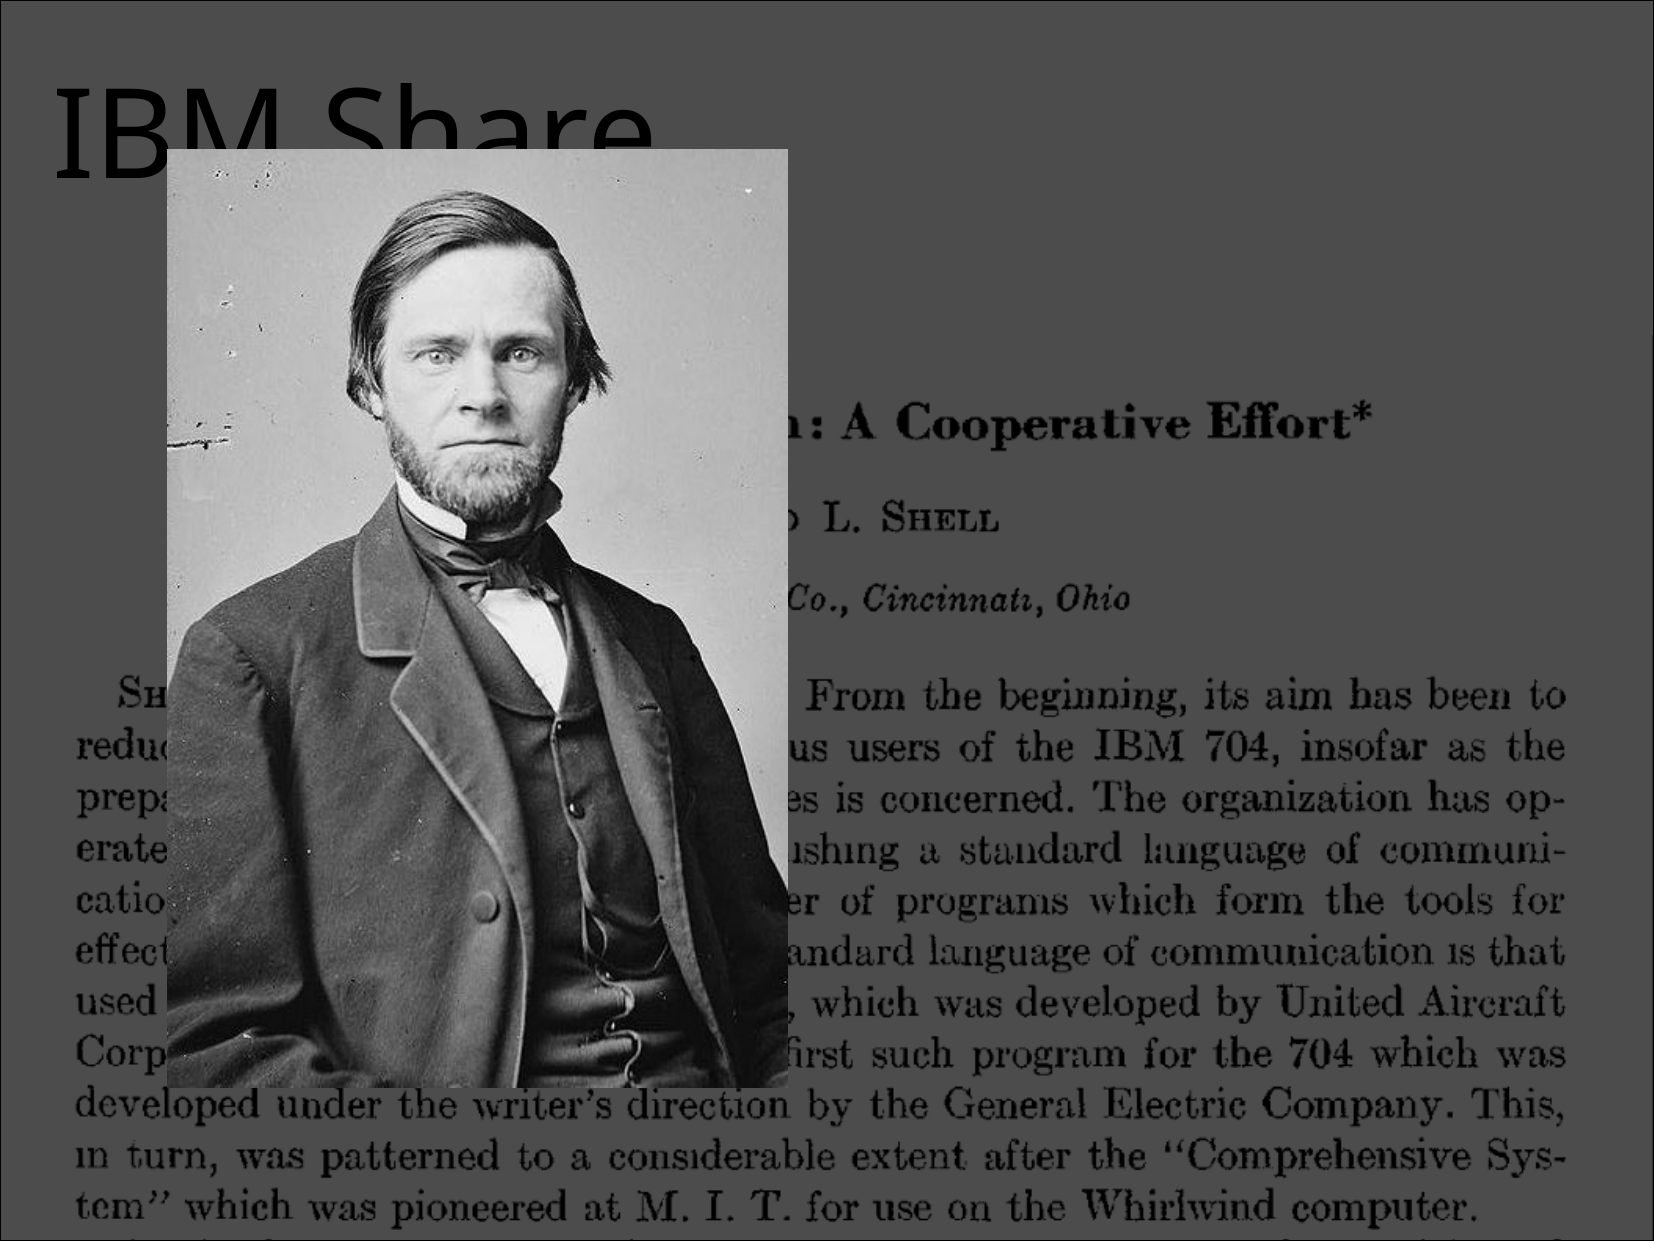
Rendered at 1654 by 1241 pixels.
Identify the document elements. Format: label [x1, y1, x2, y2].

text_box [0, 0, 1654, 1241]
picture [167, 149, 788, 1088]
